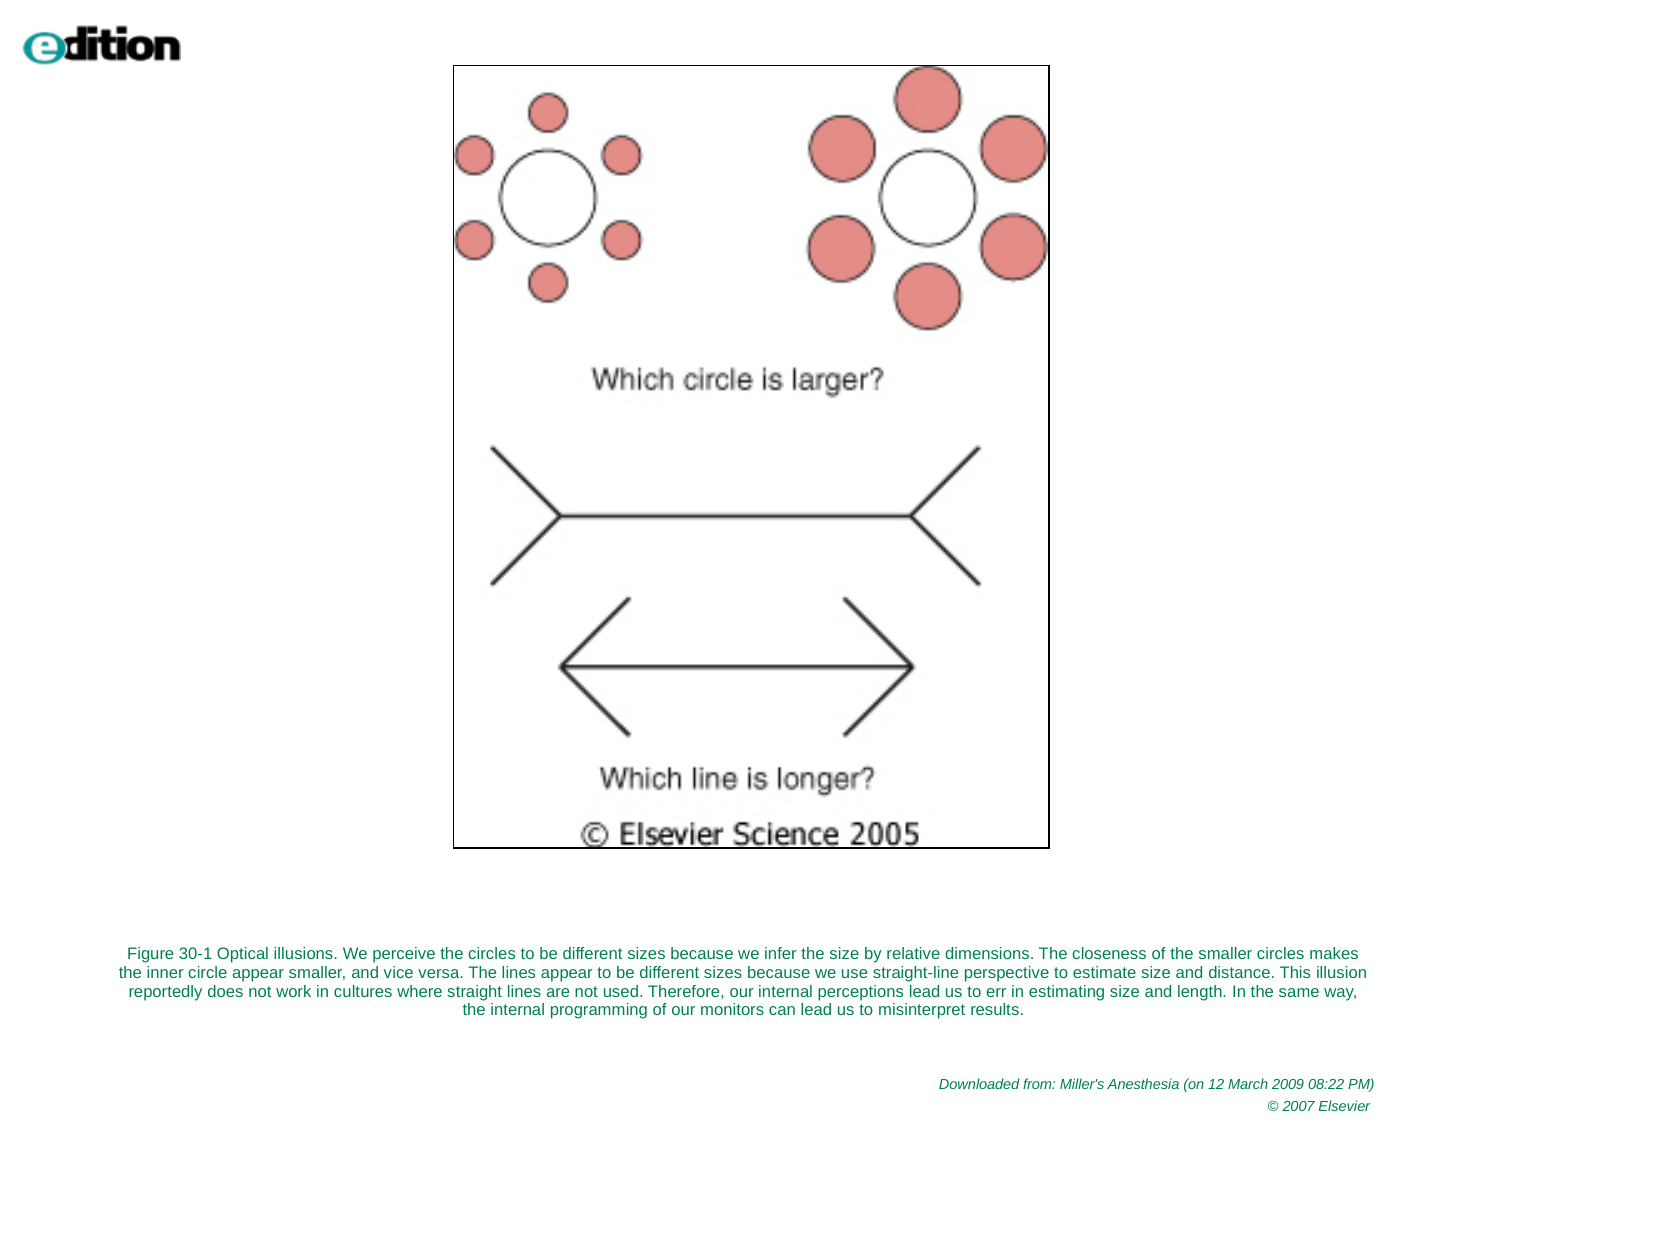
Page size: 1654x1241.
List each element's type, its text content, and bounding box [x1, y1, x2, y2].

text_box © 2007 Elsevier [656, 1090, 1389, 1122]
picture [17, 18, 181, 71]
text_box Figure 30-1 Optical illusions. We perceive the circles to be different sizes because we infer the size by relative dimensions. The closeness of the smaller circles makes the inner circle appear smaller, and vice versa. The lines appear to be different sizes because we use straight-line perspective to estimate size and distance. This illusion reportedly does not work in cultures where straight lines are not used. Therefore, our internal perceptions lead us to err in estimating size and length. In the same way, the internal programming of our monitors can lead us to misinterpret results. [100, 936, 1388, 1028]
picture [454, 66, 1049, 848]
text_box Downloaded from: Miller's Anesthesia (on 12 March 2009 08:22 PM) [657, 1069, 1390, 1101]
